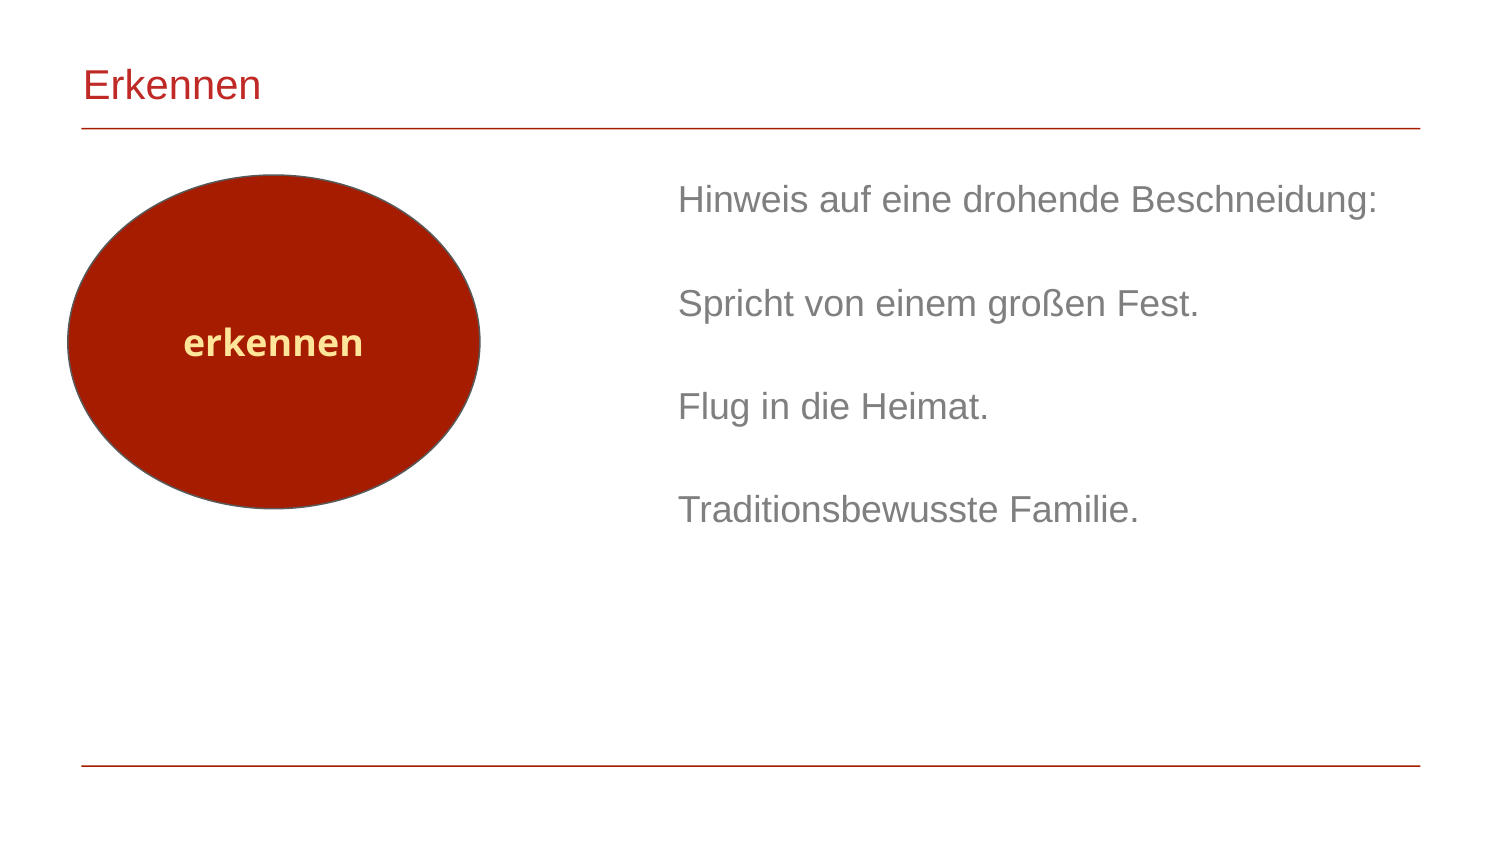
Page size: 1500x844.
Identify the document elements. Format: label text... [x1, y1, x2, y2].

text_box erkennen [67, 175, 480, 509]
text_box Erkennen [67, 43, 1078, 117]
text_box Hinweis auf eine drohende Beschneidung: Spricht von einem großen Fest. Flug in die Heimat. Traditionsbewusste Familie. [662, 153, 1437, 742]
